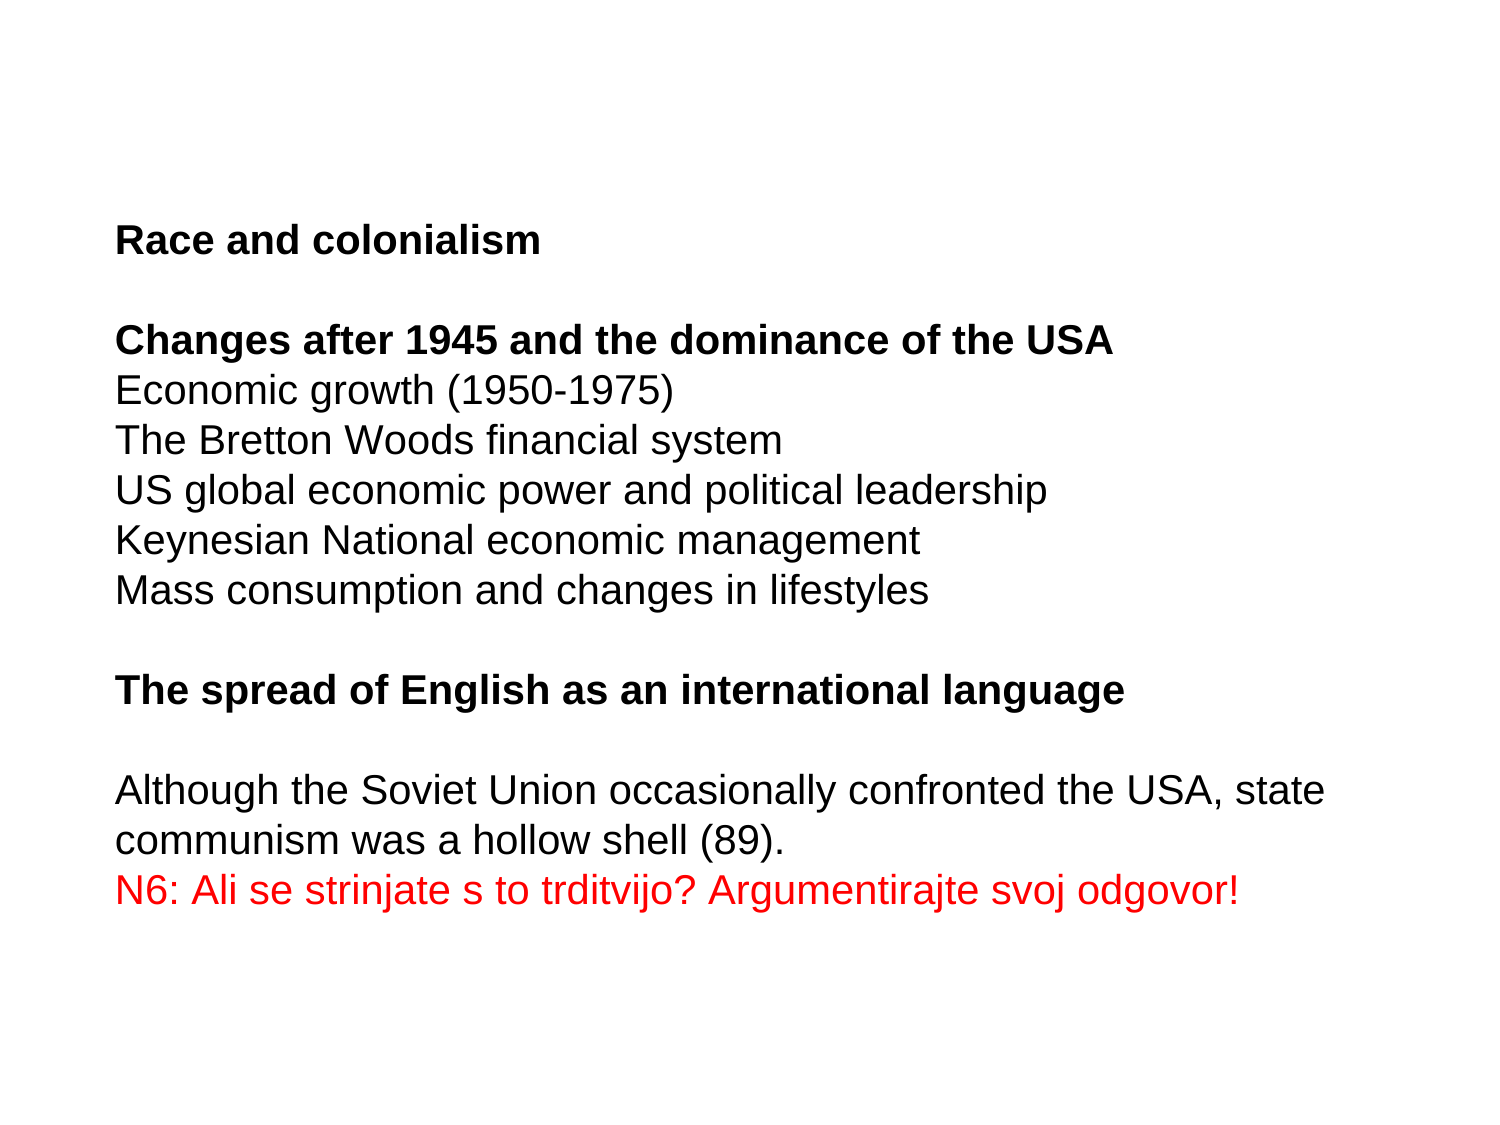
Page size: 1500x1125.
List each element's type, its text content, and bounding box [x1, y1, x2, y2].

text_box Race and colonialism Changes after 1945 and the dominance of the USA Economic growth (1950-1975) The Bretton Woods financial system US global economic power and political leadership Keynesian National economic management Mass consumption and changes in lifestyles The spread of English as an international language Although the Soviet Union occasionally confronted the USA, state communism was a hollow shell (89). N6: Ali se strinjate s to trditvijo? Argumentirajte svoj odgovor! [100, 204, 1412, 921]
